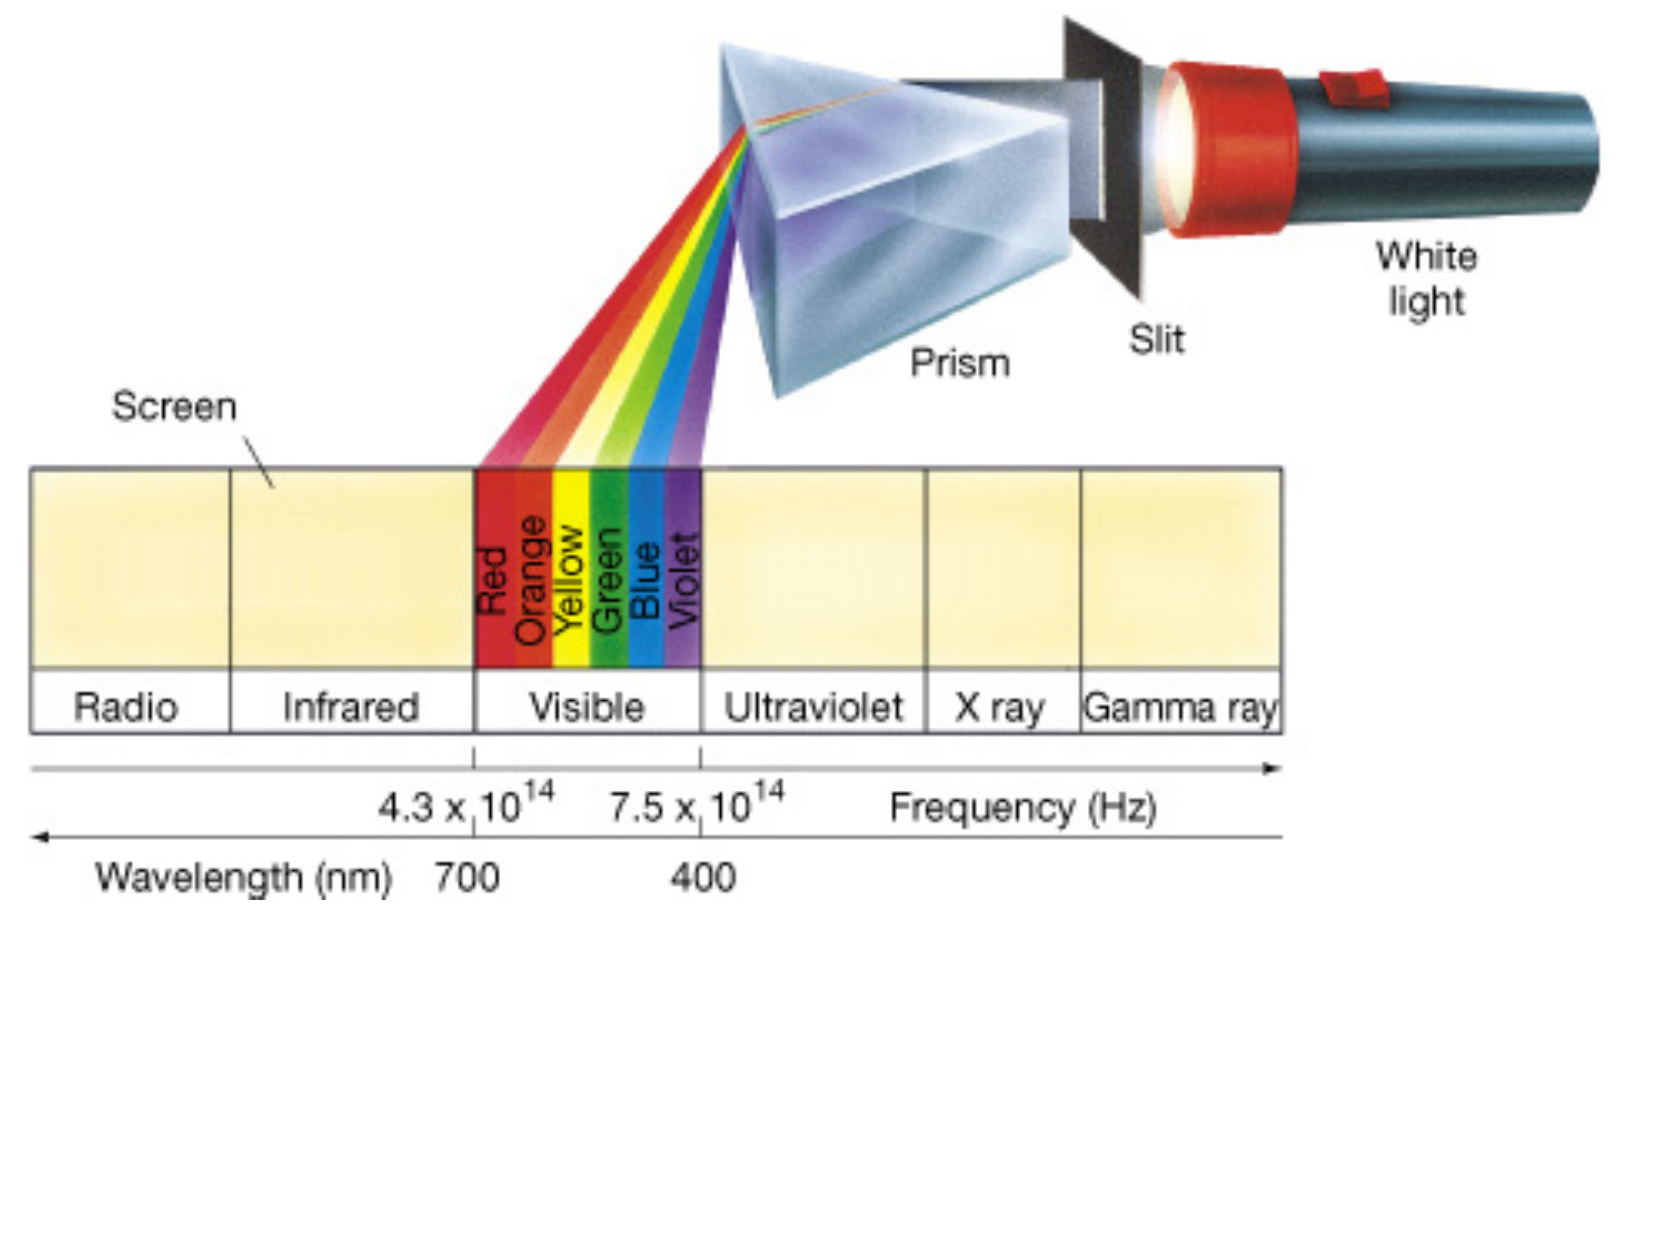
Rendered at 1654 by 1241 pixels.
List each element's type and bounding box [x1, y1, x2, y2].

picture [3, 0, 1654, 901]
